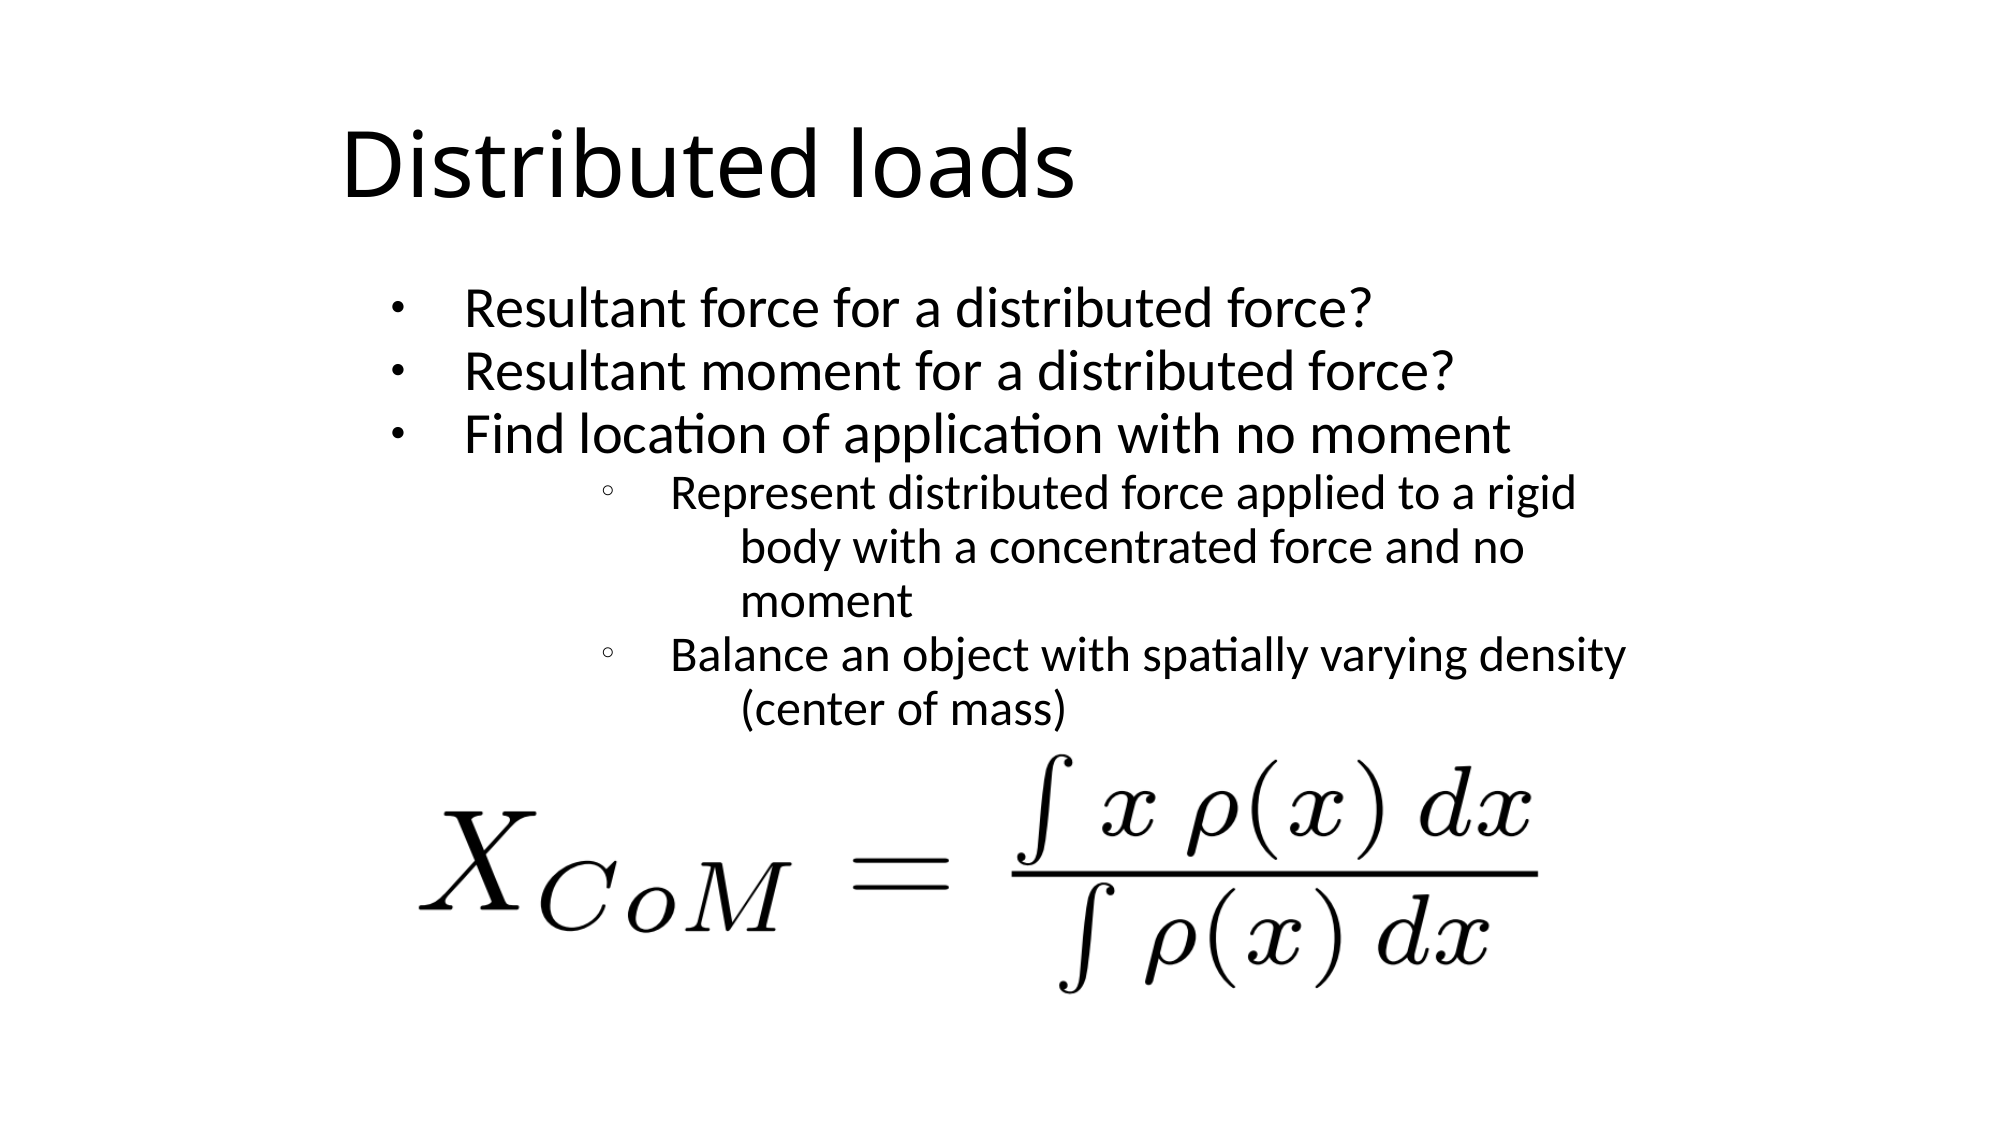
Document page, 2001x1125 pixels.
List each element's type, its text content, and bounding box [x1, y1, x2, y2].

title Distributed loads [324, 45, 1675, 233]
list Resultant force for a distributed force? Resultant moment for a distributed force? Find location of application with no moment Represent distributed force applied to a rigid body with a concentrated force and no moment Balance an object with spatially varying density (center of mass) [324, 262, 1675, 792]
picture [407, 734, 1555, 1002]
